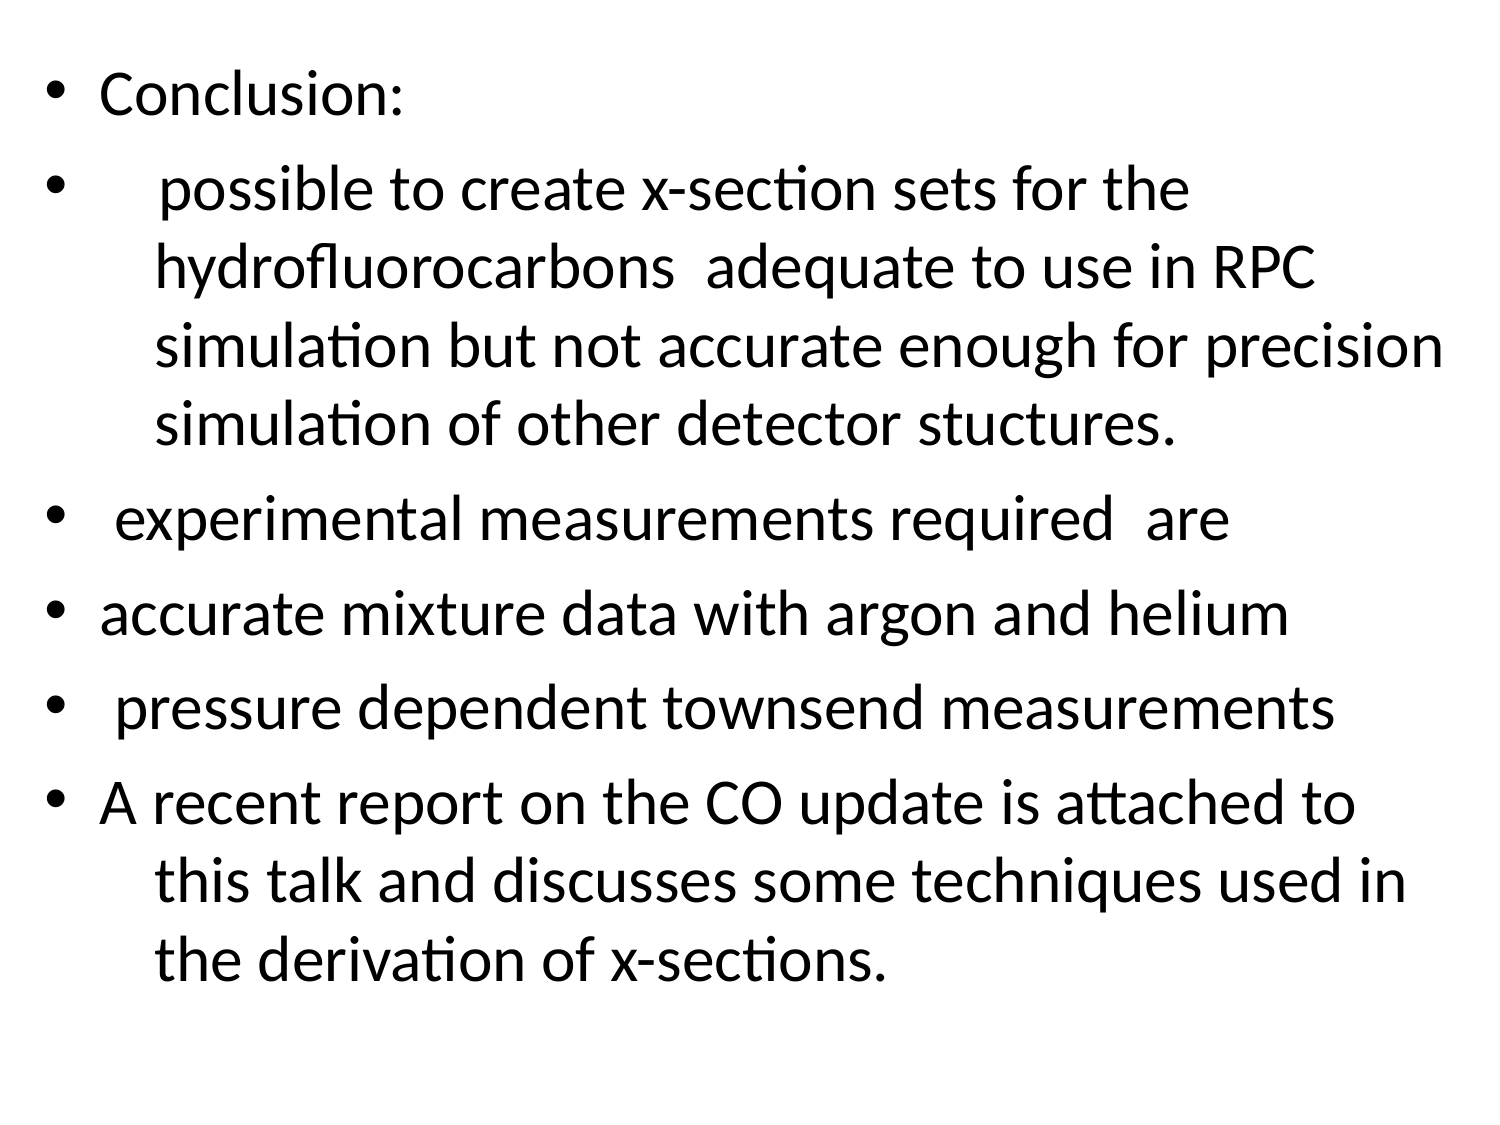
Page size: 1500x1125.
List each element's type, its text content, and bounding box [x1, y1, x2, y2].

list Conclusion: possible to create x-section sets for the hydrofluorocarbons adequate to use in RPC simulation but not accurate enough for precision simulation of other detector stuctures. experimental measurements required are accurate mixture data with argon and helium pressure dependent townsend measurements A recent report on the CO update is attached to this talk and discusses some techniques used in the derivation of x-sections. [29, 42, 1471, 1071]
